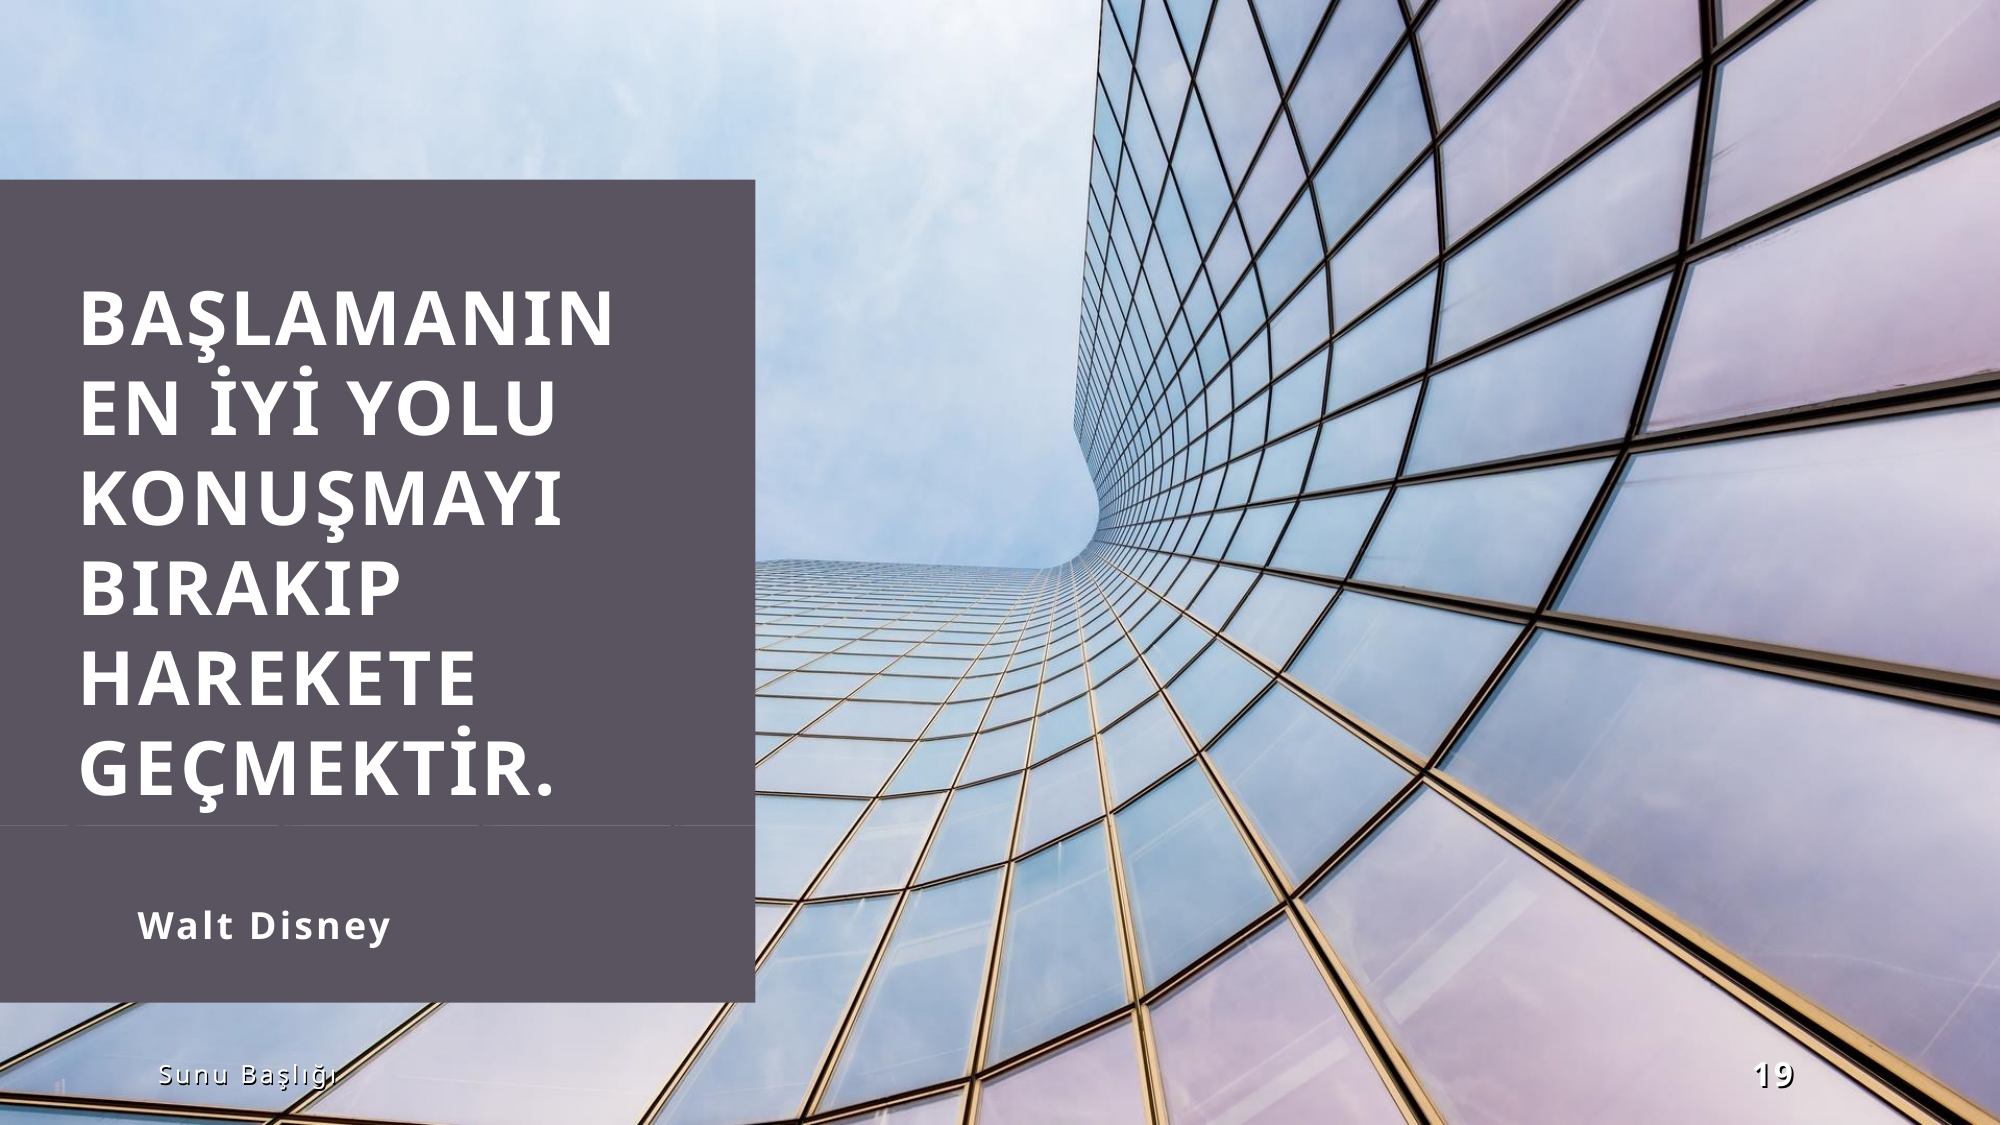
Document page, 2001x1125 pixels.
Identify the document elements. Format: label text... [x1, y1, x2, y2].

list Walt Disney [0, 825, 756, 1003]
picture [0, 0, 2000, 1125]
text_box Sunu Başlığı [140, 1035, 1126, 1111]
title BAŞLAMANIN EN İYİ YOLU KONUŞMAYI BIRAKIP HAREKETE GEÇMEKTİR. [0, 179, 756, 825]
text_box [1733, 1035, 1895, 1111]
